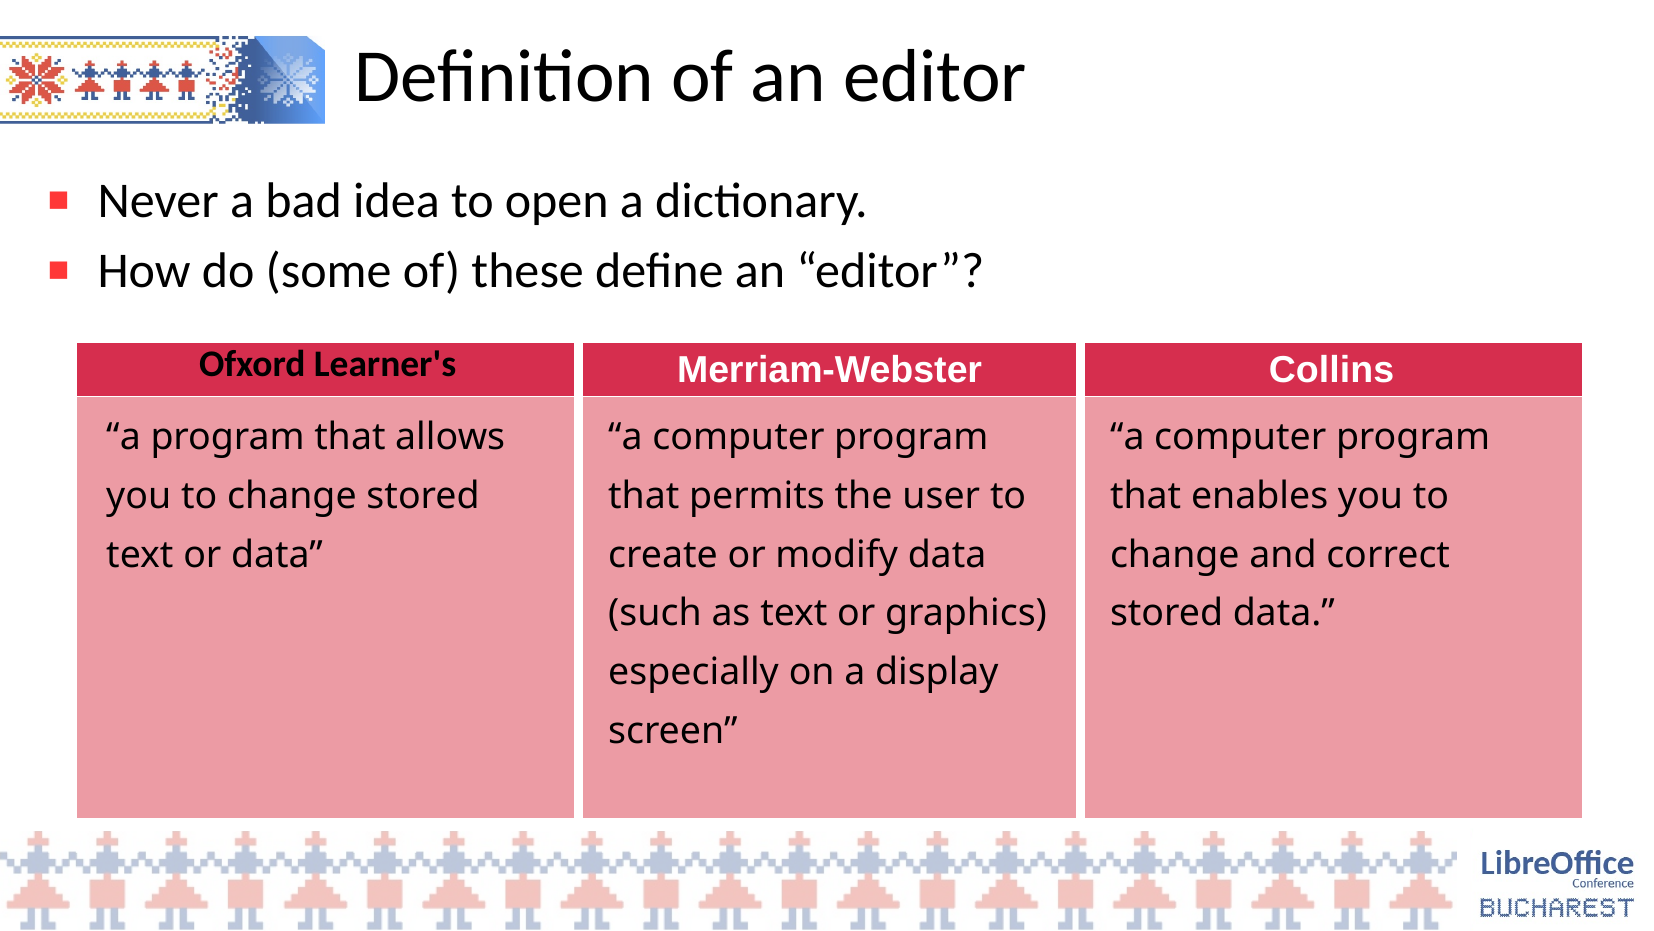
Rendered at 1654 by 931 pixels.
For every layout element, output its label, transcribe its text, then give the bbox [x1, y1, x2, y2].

subtitle eyalroz1@gmx.com [0, 35, 325, 124]
table_cell “a program that allows you to change stored text or data” [77, 397, 574, 818]
subtitle eyalroz1@gmx.com [1580, 812, 1640, 931]
table_header Collins [1085, 343, 1582, 396]
table_cell “a computer program that permits the user to create or modify data (such as text or graphics) especially on a display screen” [583, 397, 1076, 818]
title Definition of an editor [354, 23, 1625, 142]
table_header Ofxord Learner's [77, 343, 574, 396]
table_cell “a computer program that enables you to change and correct stored data.” [1085, 397, 1582, 818]
list Never a bad idea to open a dictionary. How do (some of) these define an “editor”? [47, 177, 1625, 355]
table_header Merriam-Webster [583, 343, 1076, 396]
